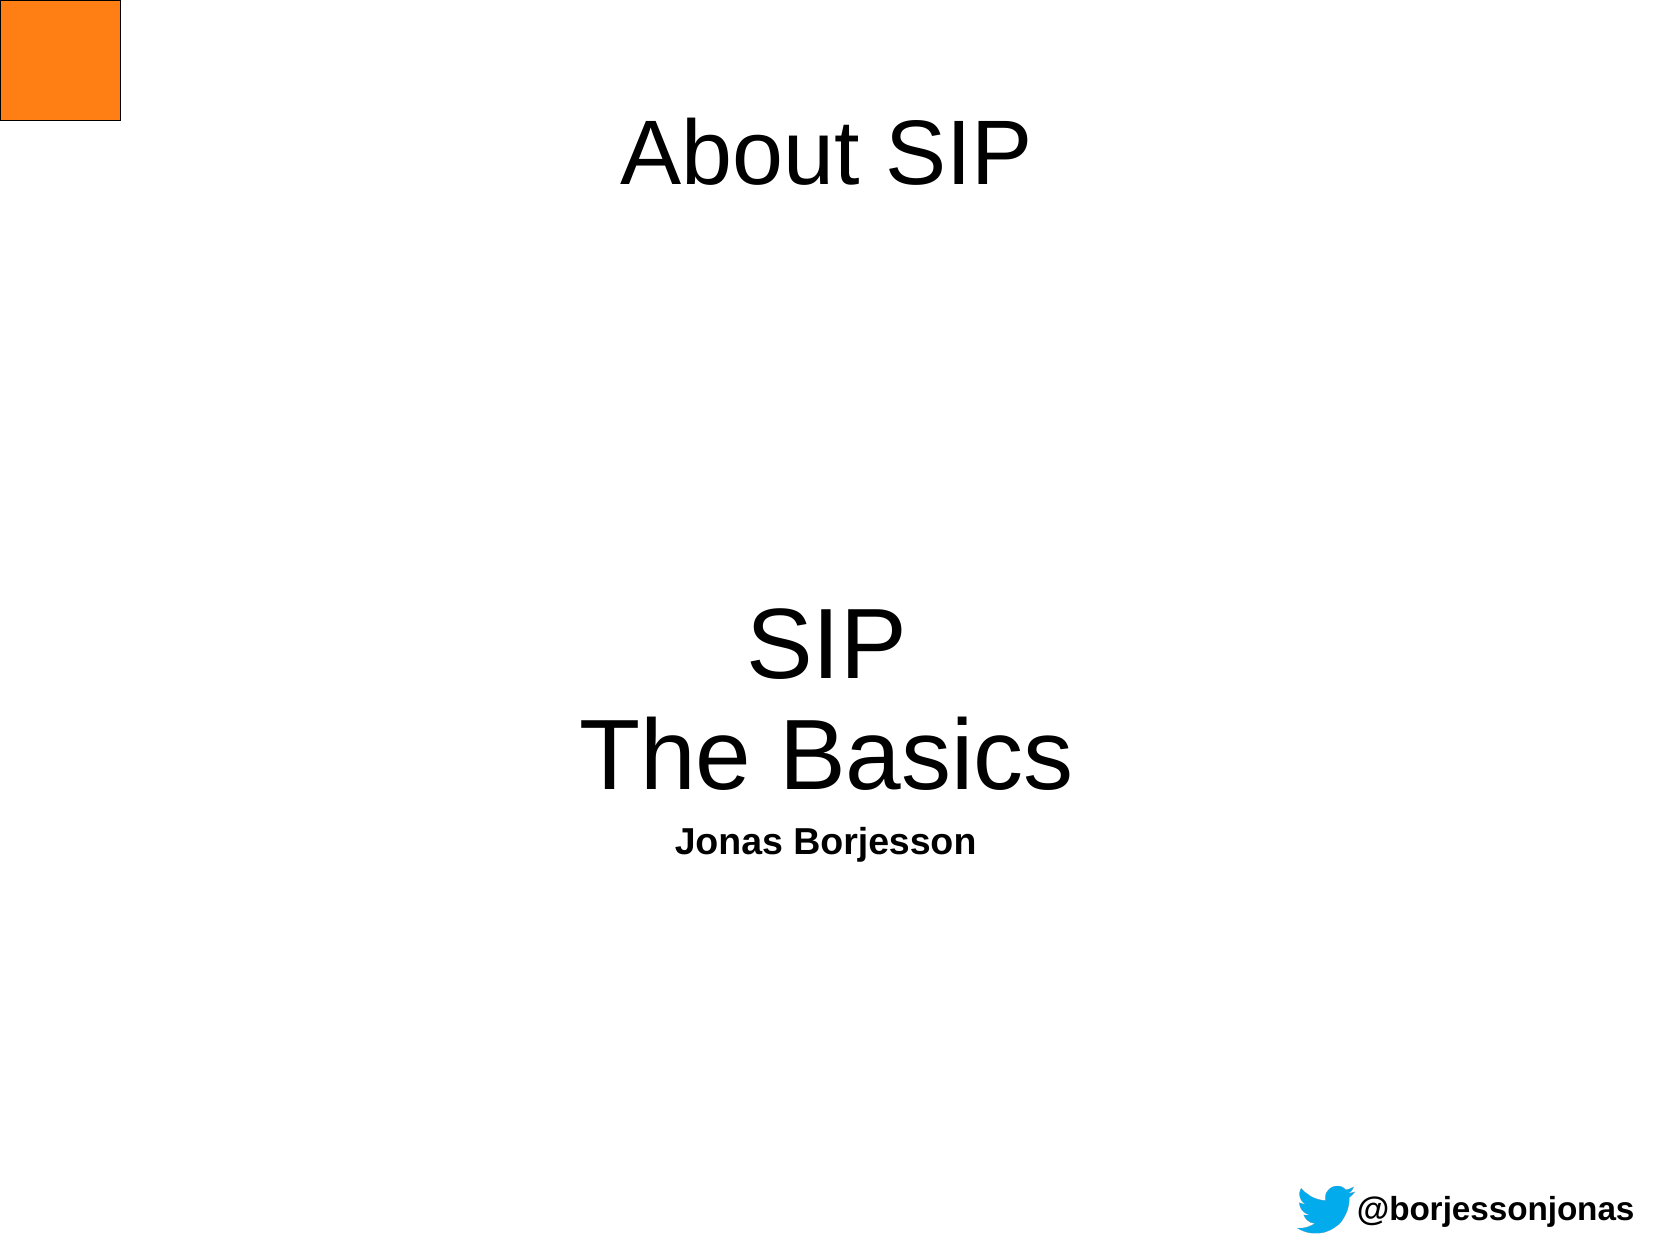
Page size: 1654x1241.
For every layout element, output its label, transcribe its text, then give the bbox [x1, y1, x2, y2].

title About SIP [82, 49, 1571, 257]
picture [1277, 1160, 1375, 1241]
subtitle SIP The Basics [82, 290, 1571, 1109]
text_box Jonas Borjesson [660, 813, 992, 871]
